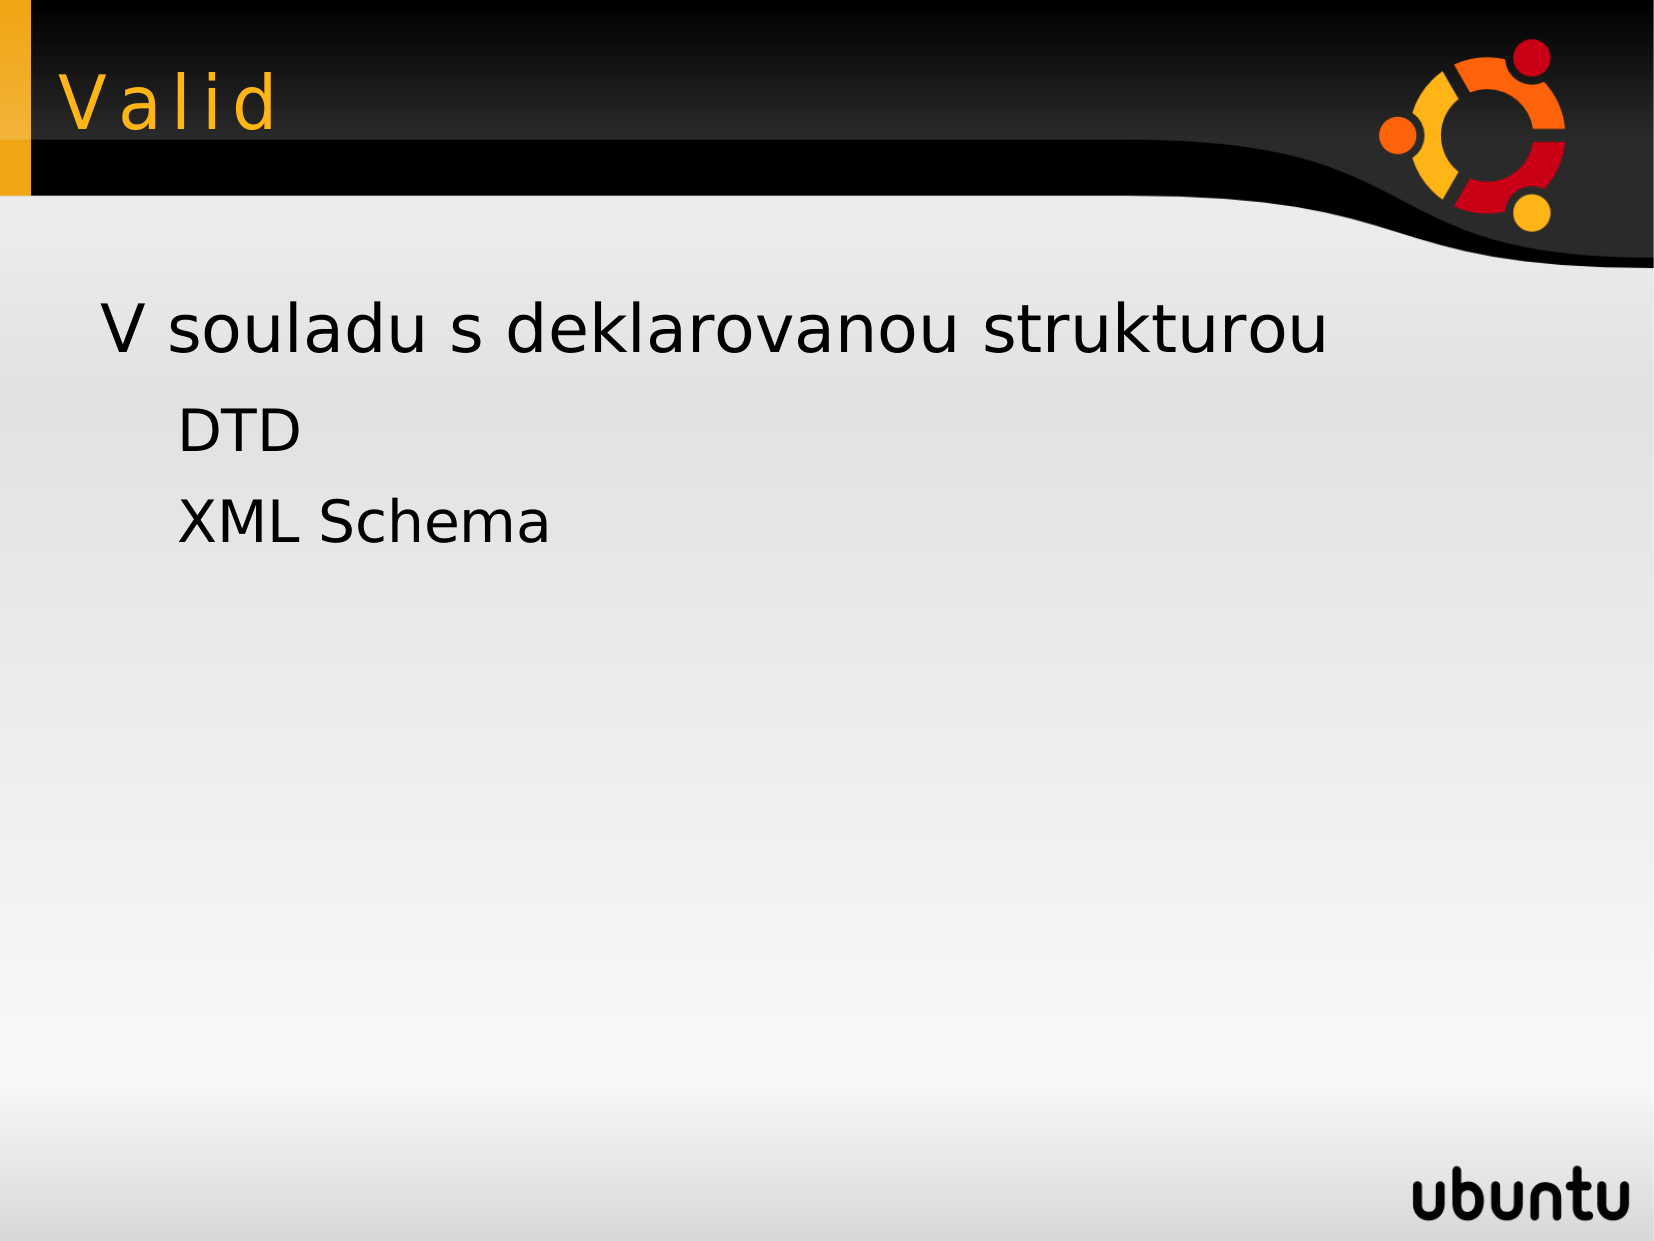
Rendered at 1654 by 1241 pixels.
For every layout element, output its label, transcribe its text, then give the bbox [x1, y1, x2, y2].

list V souladu s deklarovanou strukturou DTD XML Schema [82, 290, 1571, 1109]
picture [0, 0, 1654, 1241]
title Valid [59, 29, 1270, 178]
